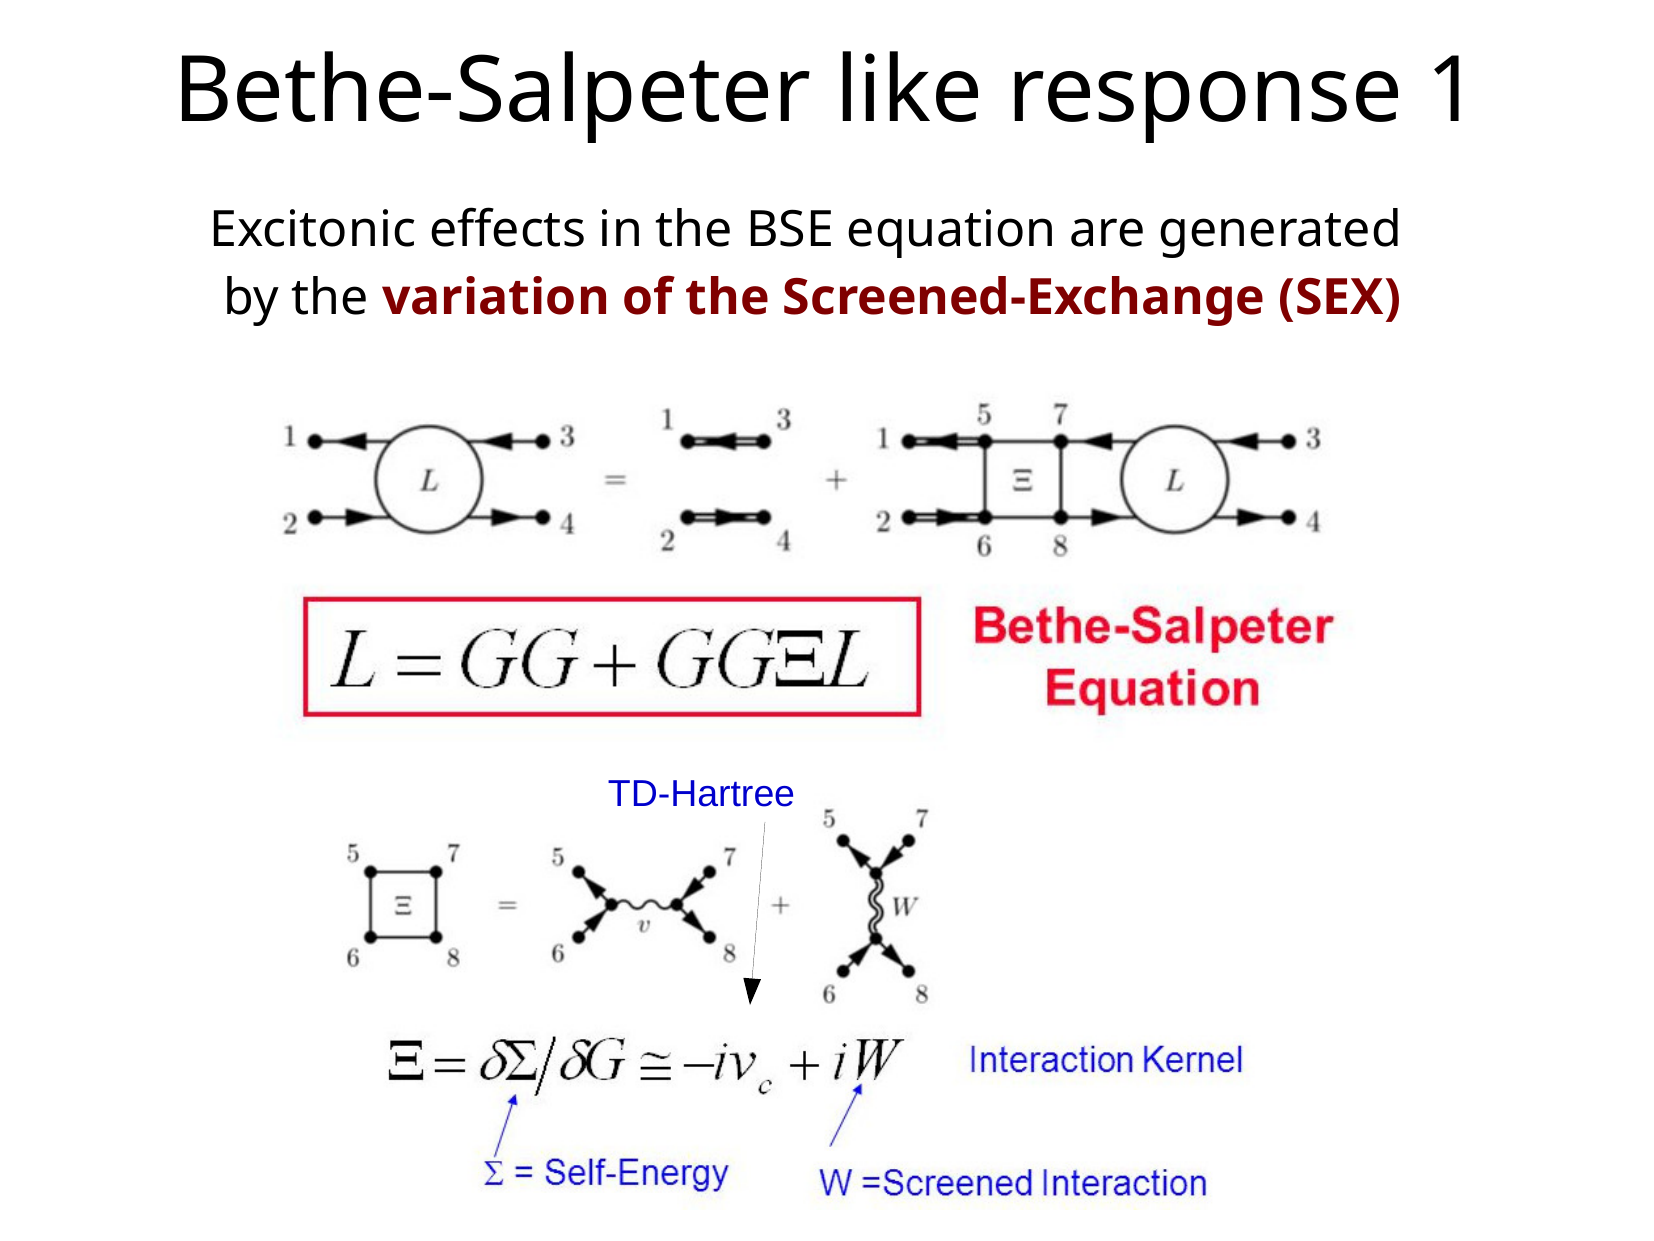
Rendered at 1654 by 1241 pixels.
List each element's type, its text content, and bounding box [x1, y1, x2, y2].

picture [300, 773, 1291, 1210]
text_box TD-Hartree [593, 765, 811, 822]
text_box Excitonic effects in the BSE equation are generated by the variation of the Screened-Exchange (SEX) [195, 185, 1473, 335]
title Bethe-Salpeter like response 1 [82, 0, 1571, 203]
picture [270, 367, 1407, 766]
